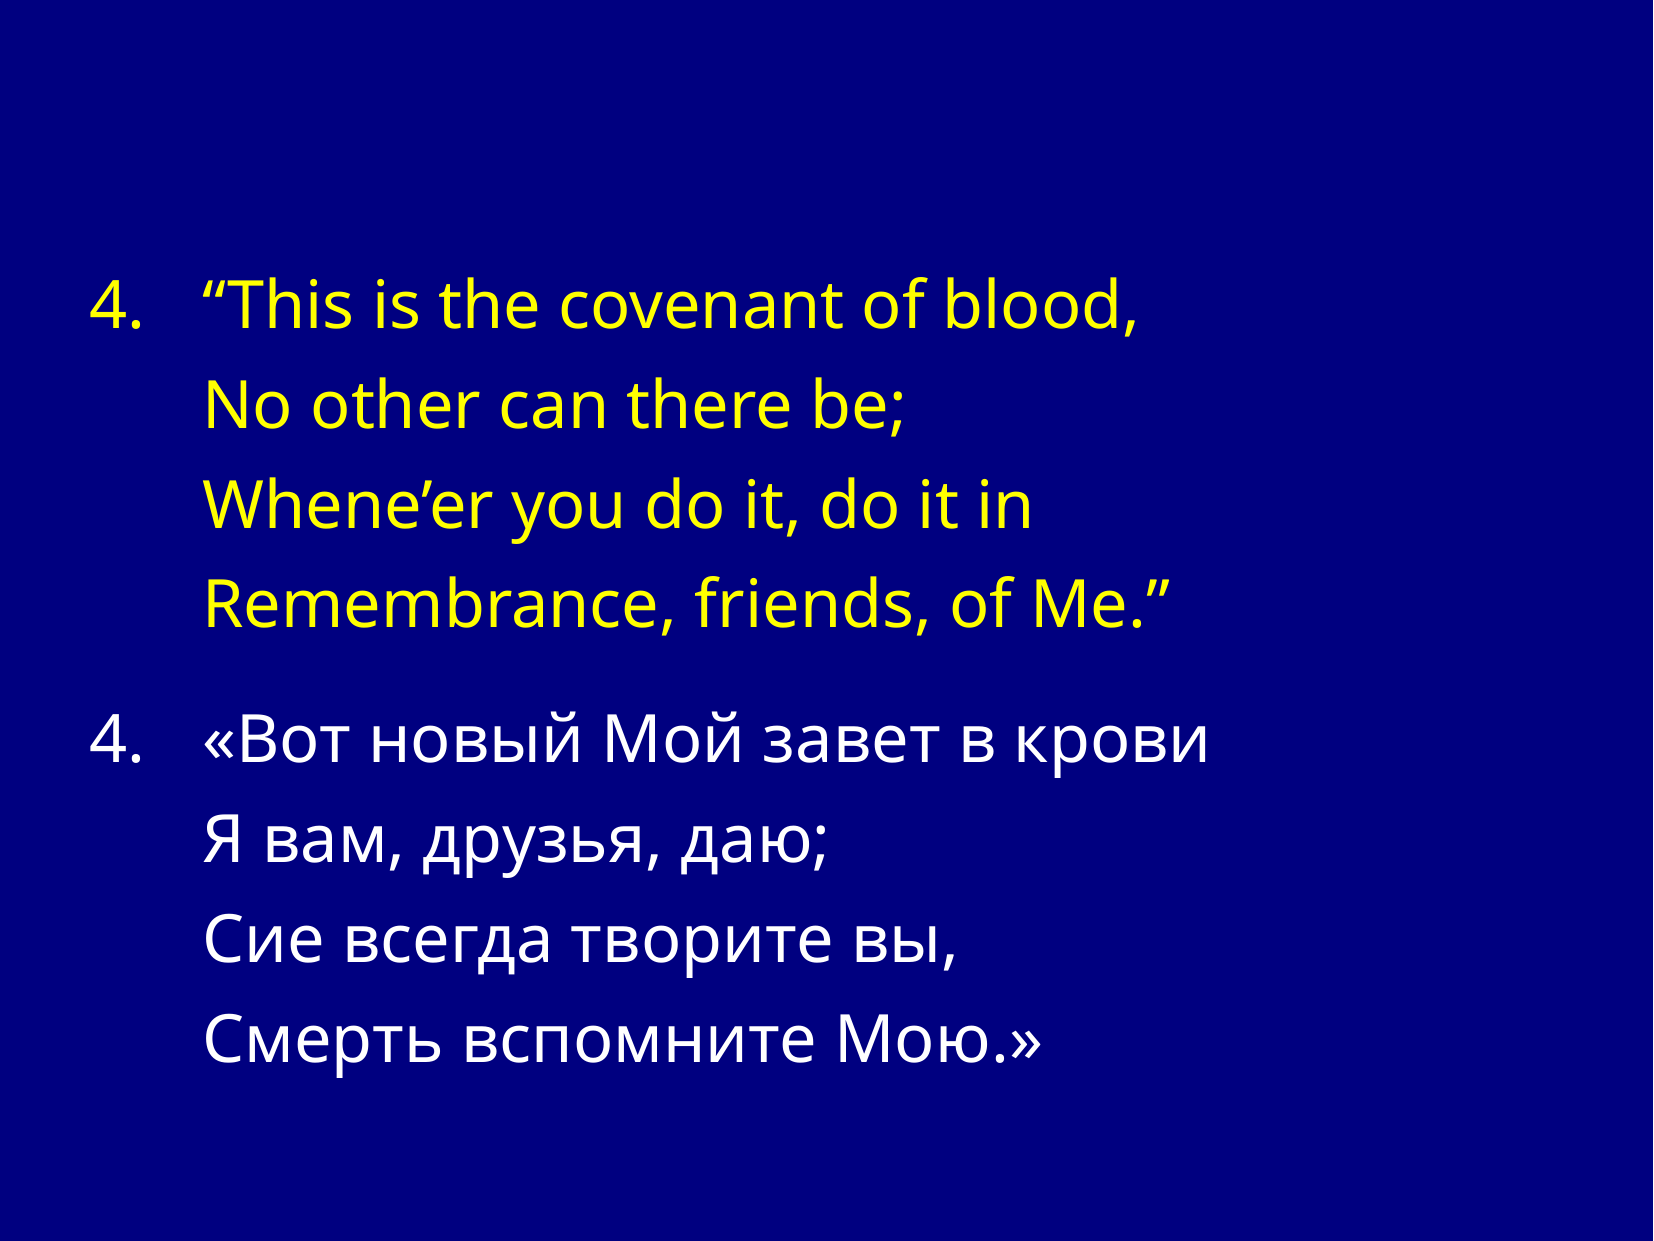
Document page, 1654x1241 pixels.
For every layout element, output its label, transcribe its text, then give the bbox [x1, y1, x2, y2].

text_box 4. “This is the covenant of blood, No other can there be; Whene’er you do it, do it in Remembrance, friends, of Me.” [75, 150, 1576, 638]
text_box 4. «Вот новый Мой завет в крови Я вам, друзья, даю; Сие всегда творите вы, Смерть вспомните Мою.» [75, 675, 1576, 1163]
